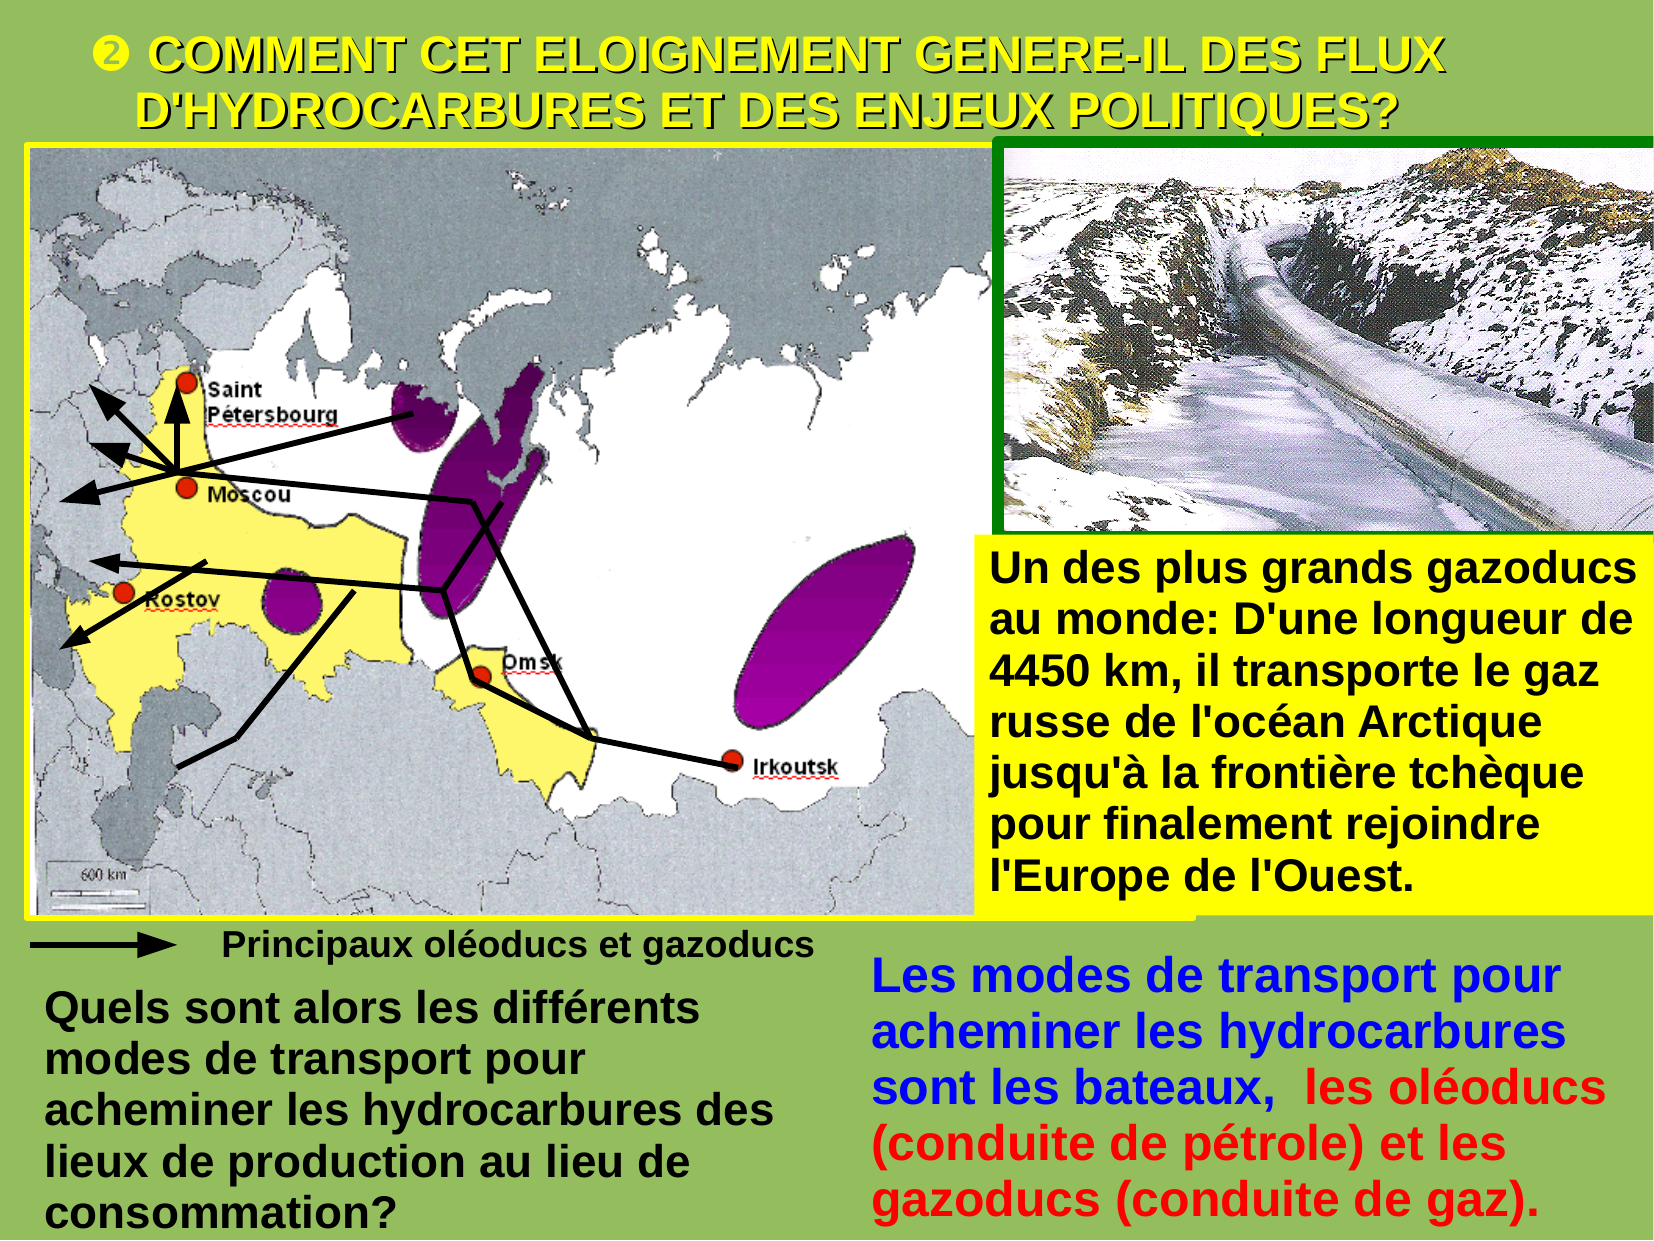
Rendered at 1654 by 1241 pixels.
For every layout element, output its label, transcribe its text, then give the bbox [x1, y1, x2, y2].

text_box Les modes de transport pour acheminer les hydrocarbures sont les bateaux, les oléoducs (conduite de pétrole) et les gazoducs (conduite de gaz). [856, 940, 1654, 1241]
picture [29, 147, 992, 916]
text_box Quels sont alors les différents modes de transport pour acheminer les hydrocarbures des lieux de production au lieu de consommation? [29, 974, 827, 1241]
text_box Un des plus grands gazoducs au monde: D'une longueur de 4450 km, il transporte le gaz russe de l'océan Arctique jusqu'à la frontière tchèque pour finalement rejoindre l'Europe de l'Ouest. [974, 534, 1654, 916]
text_box Principaux oléoducs et gazoducs [206, 916, 916, 975]
text_box  COMMENT CET ELOIGNEMENT GENERE-IL DES FLUX D'HYDROCARBURES ET DES ENJEUX POLITIQUES? [29, 18, 1506, 142]
picture [1003, 147, 1654, 532]
